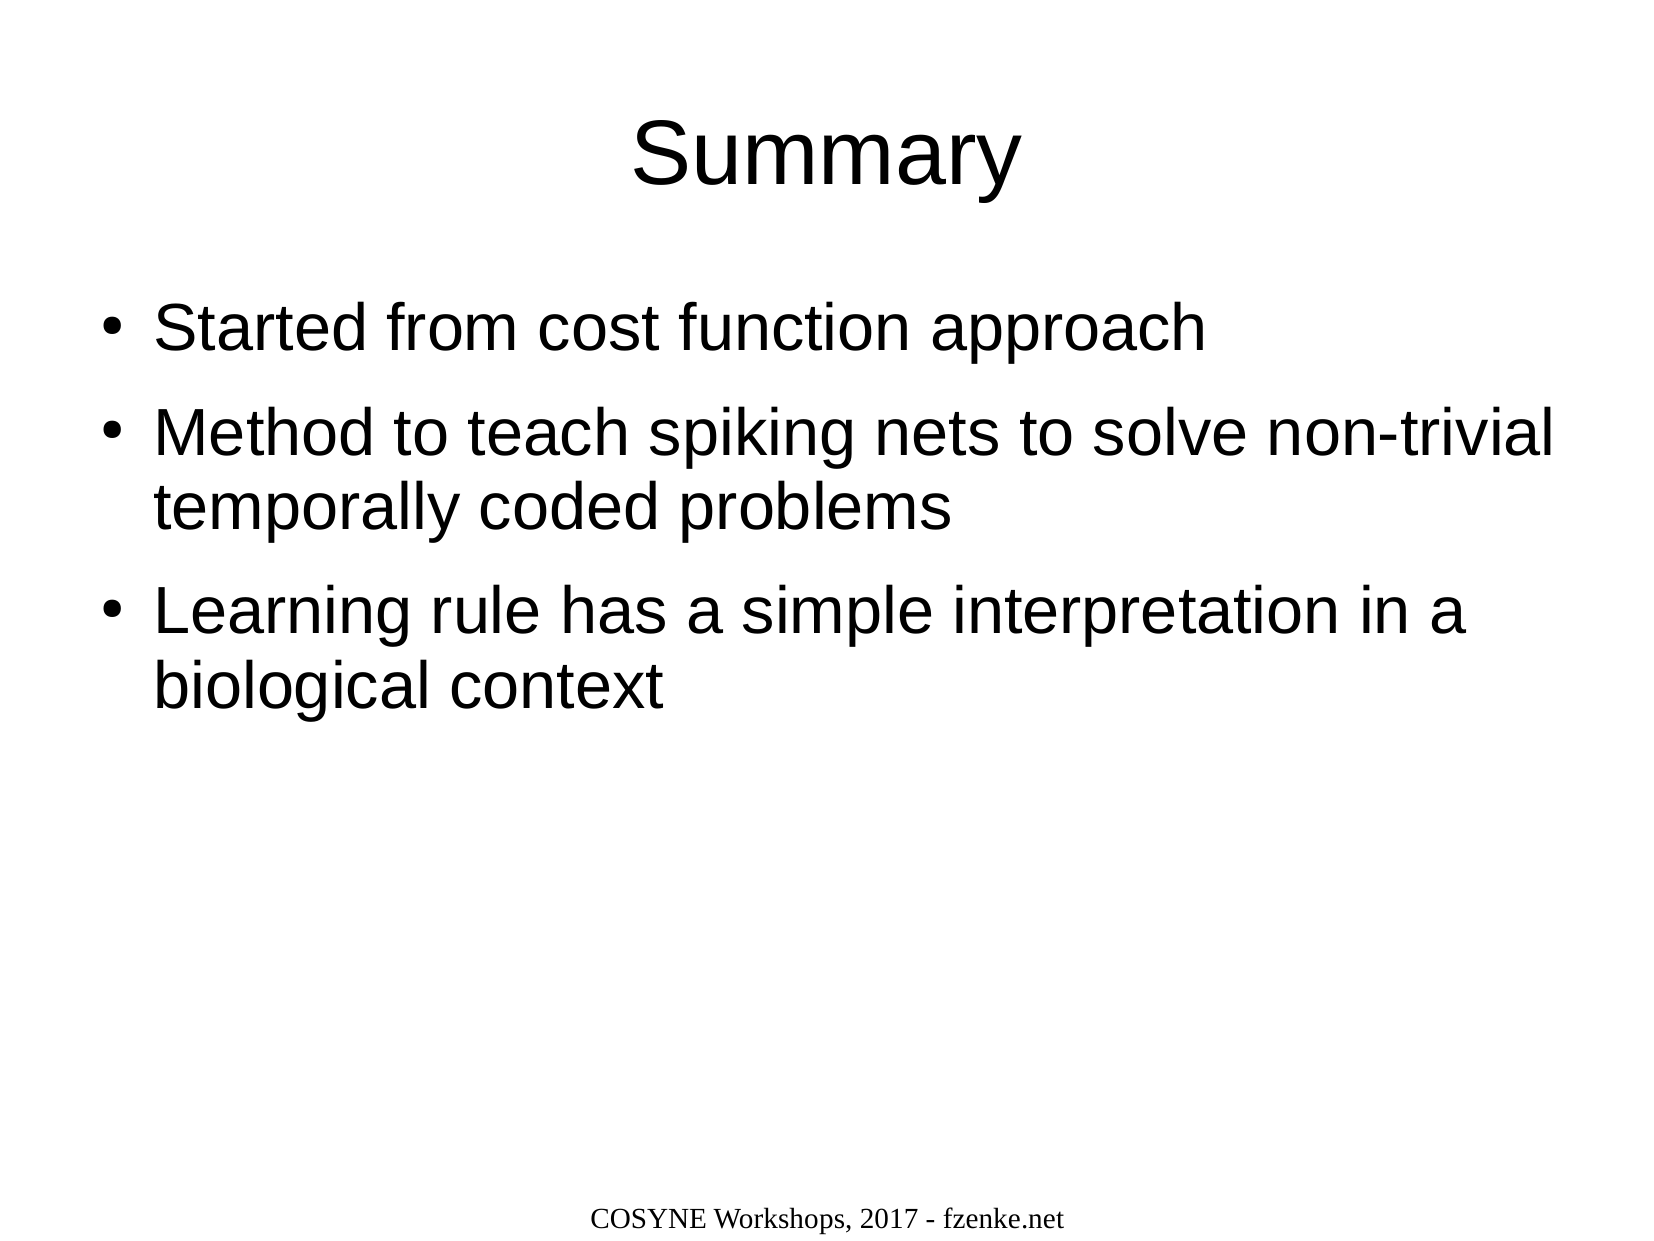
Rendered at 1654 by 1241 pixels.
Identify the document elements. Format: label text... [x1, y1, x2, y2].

title Summary [82, 49, 1571, 257]
list Started from cost function approach Method to teach spiking nets to solve non-trivial temporally coded problems Learning rule has a simple interpretation in a biological context [82, 290, 1571, 1010]
